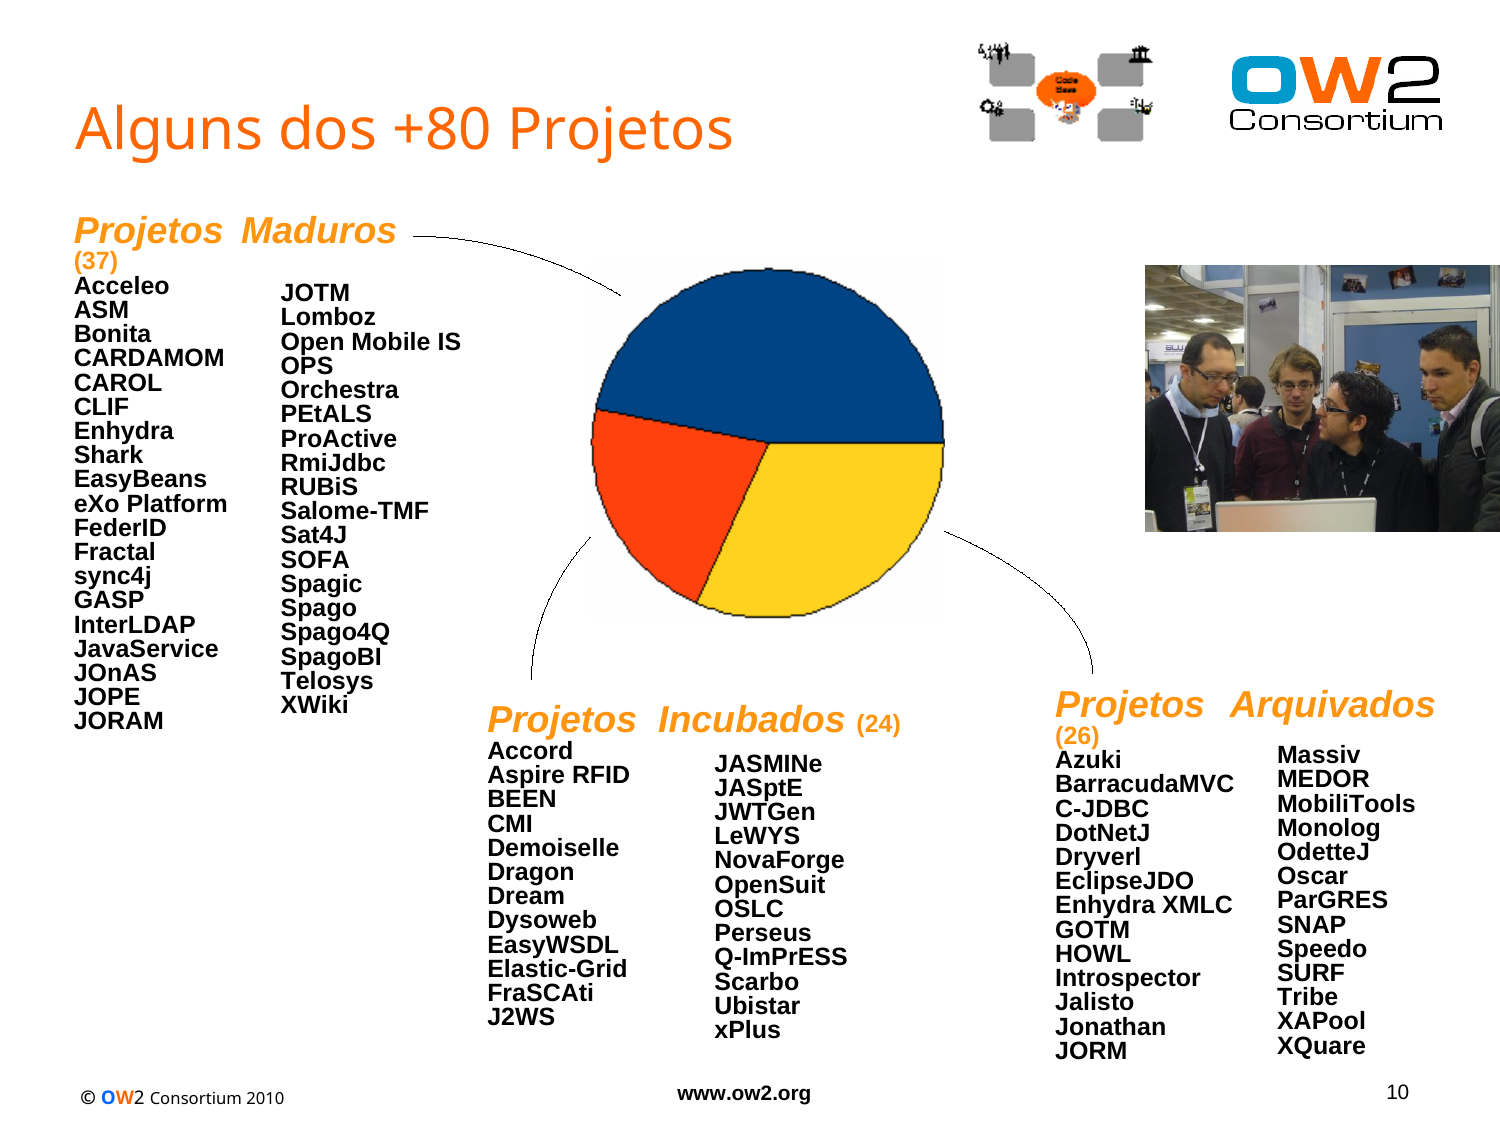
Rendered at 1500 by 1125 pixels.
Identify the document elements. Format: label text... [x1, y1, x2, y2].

text_box Projetos Maduros (37) Acceleo ASM Bonita CARDAMOM CAROL CLIF Enhydra Shark EasyBeans eXo Platform FederID Fractal sync4j GASP InterLDAP JavaService JOnAS JOPE JORAM [59, 206, 414, 743]
text_box Projetos Arquivados (26) Azuki BarracudaMVC C-JDBC DotNetJ Dryverl EclipseJDO Enhydra XMLC GOTM HOWL Introspector Jalisto Jonathan JORM [1040, 681, 1473, 1096]
text_box JASMINe JASptE JWTGen LeWYS NovaForge OpenSuit OSLC Perseus Q-ImPrESS Scarbo Ubistar xPlus [699, 745, 940, 1051]
text_box JOTM Lomboz Open Mobile IS OPS Orchestra PEtALS ProActive RmiJdbc RUBiS Salome-TMF Sat4J SOFA Spagic Spago Spago4Q SpagoBI Telosys XWiki [265, 274, 491, 792]
title Alguns dos +80 Projetos [75, 45, 1175, 215]
picture [974, 38, 1156, 148]
text_box Massiv MEDOR MobiliTools Monolog OdetteJ Oscar ParGRES SNAP Speedo SURF Tribe XAPool XQuare [1262, 736, 1477, 1125]
picture [1145, 265, 1500, 532]
picture [1224, 47, 1450, 134]
text_box Projetos Incubados (24) Accord Aspire RFID BEEN CMI Demoiselle Dragon Dream Dysoweb EasyWSDL Elastic-Grid FraSCAti J2WS [472, 696, 945, 1039]
picture [590, 259, 945, 621]
